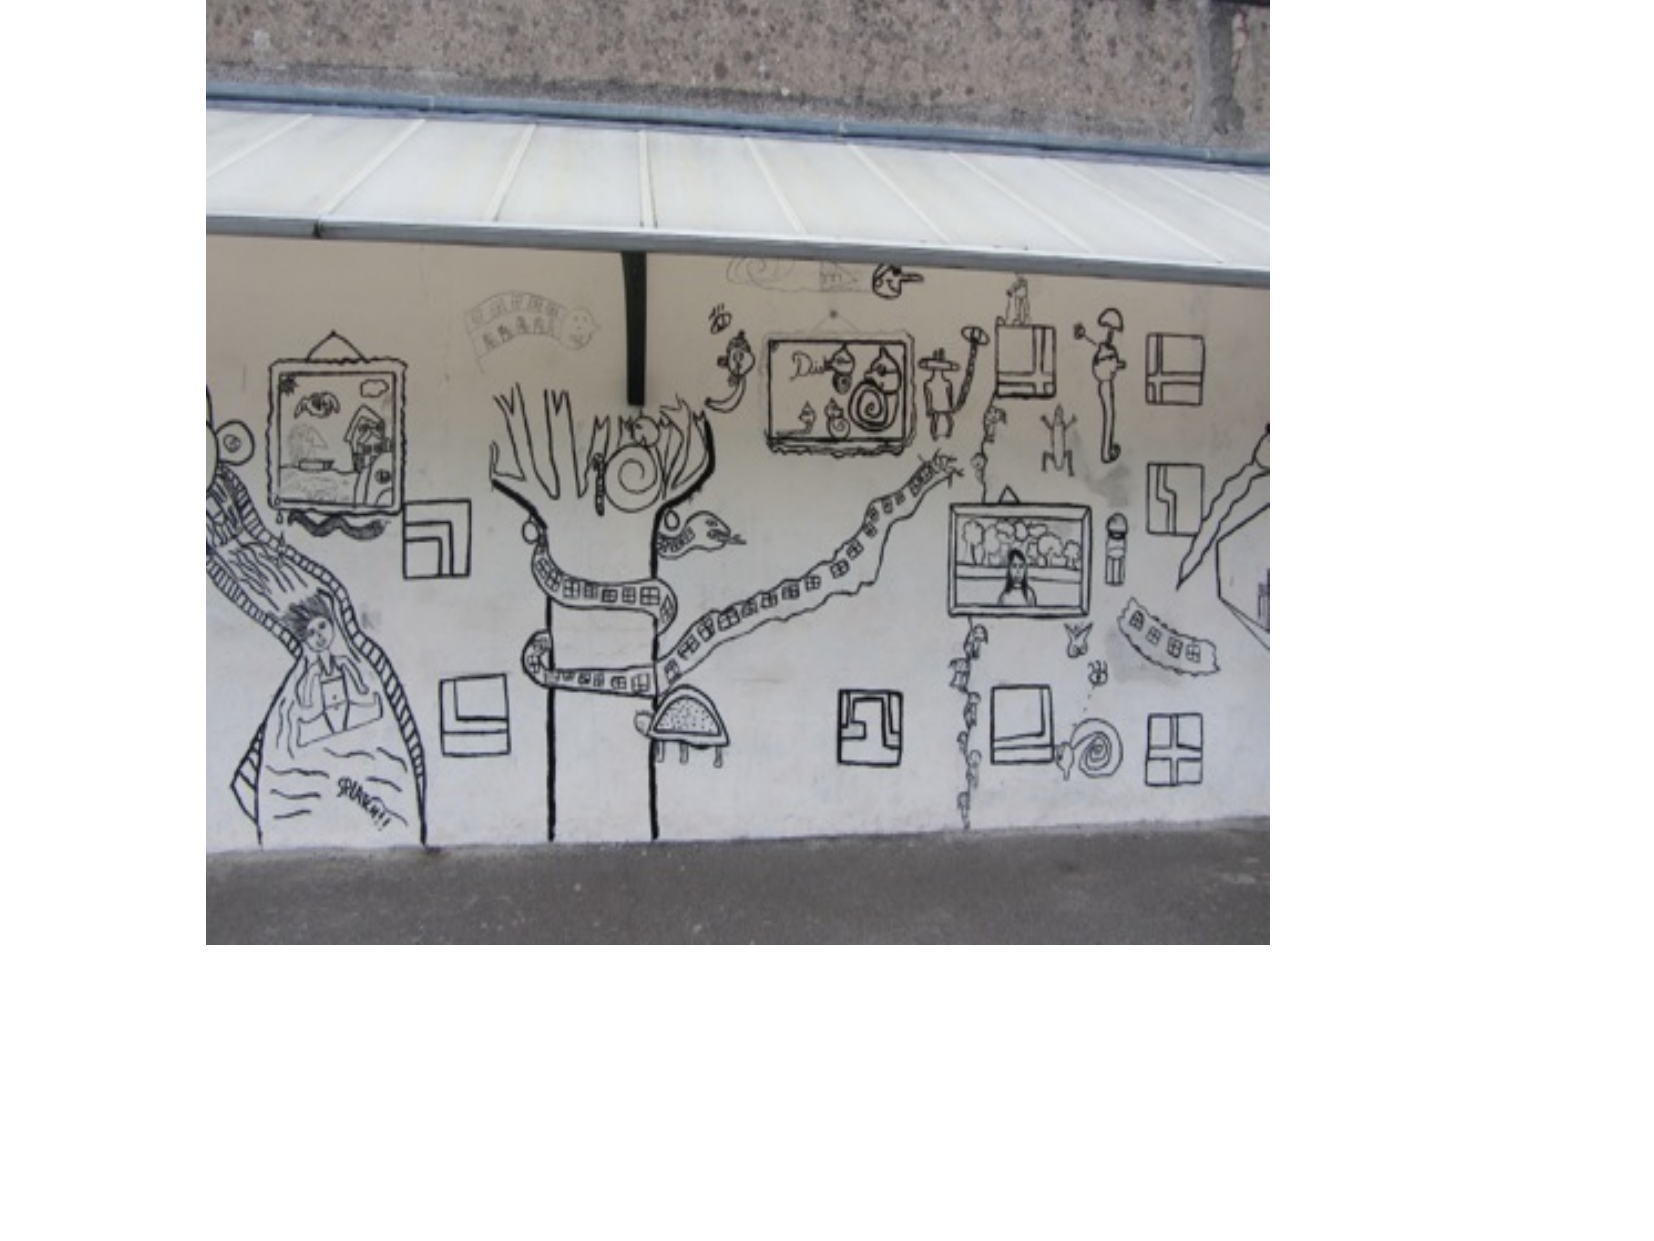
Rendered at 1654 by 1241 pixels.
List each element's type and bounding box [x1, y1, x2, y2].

picture [206, 0, 1270, 945]
